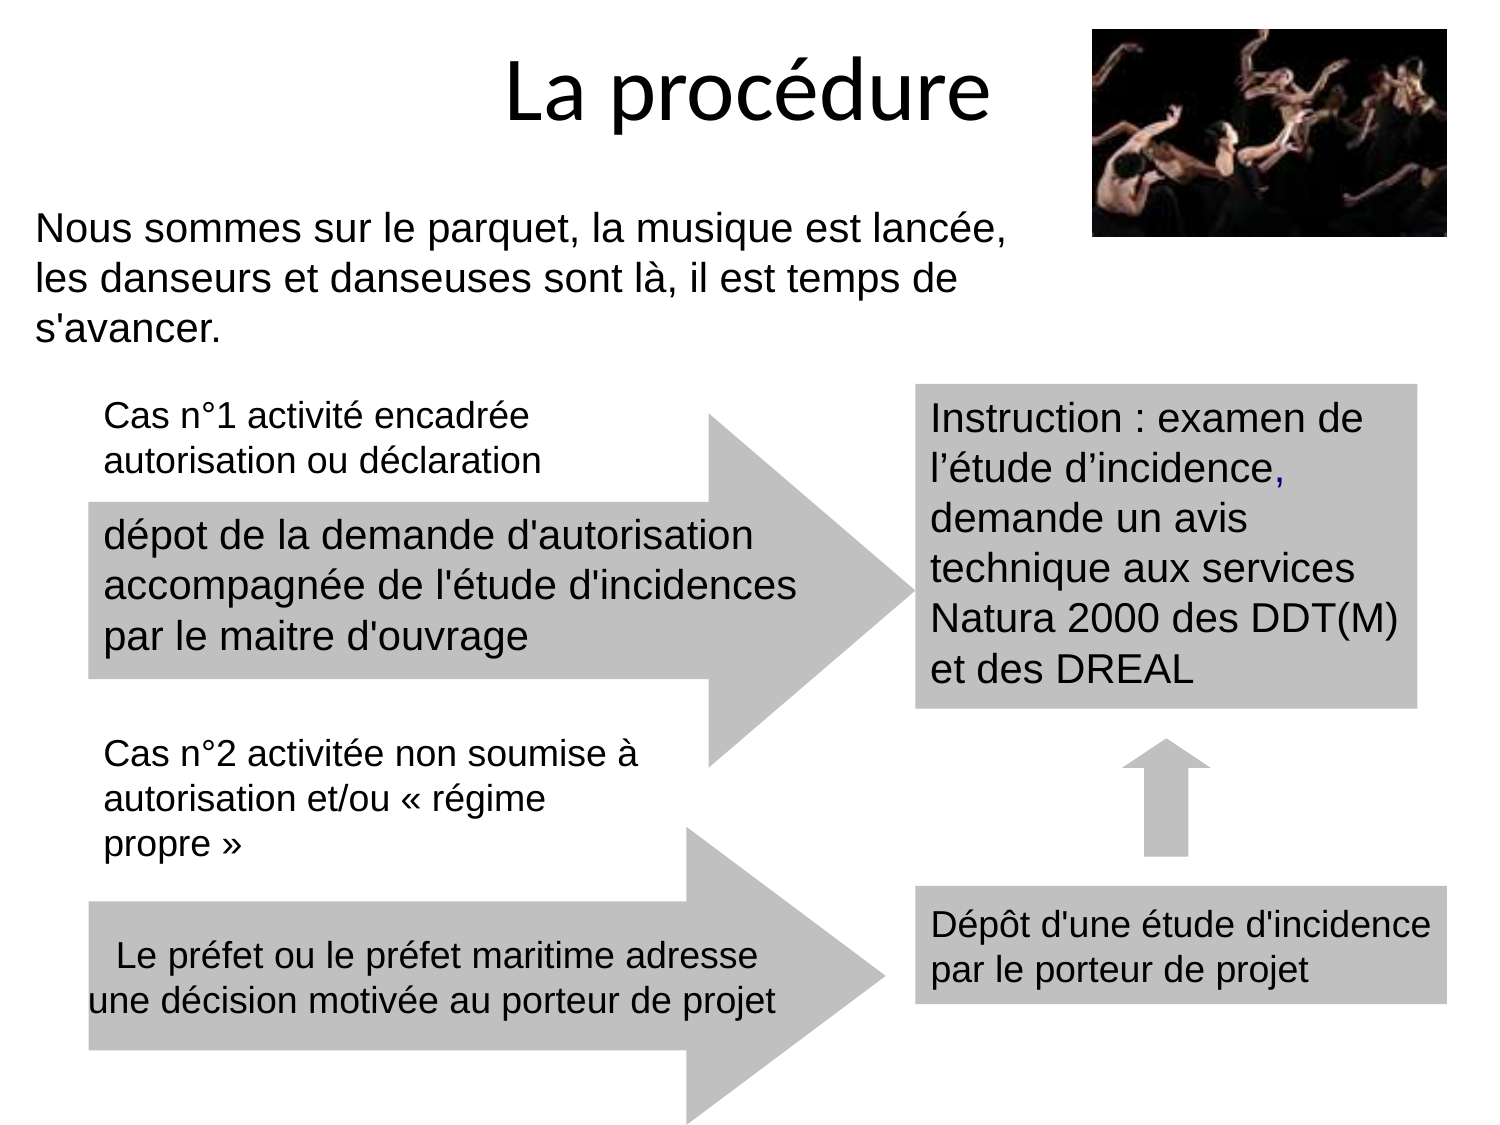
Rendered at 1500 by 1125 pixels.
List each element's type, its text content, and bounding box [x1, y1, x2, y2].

text_box La procédure [75, 21, 1423, 257]
text_box Dépôt d'une étude d'incidence par le porteur de projet [915, 885, 1447, 1005]
text_box dépot de la demande d'autorisation accompagnée de l'étude d'incidences par le maitre d'ouvrage [88, 500, 915, 666]
text_box [52, 661, 828, 827]
text_box [708, 413, 810, 500]
text_box Le préfet ou le préfet maritime adresse une décision motivée au porteur de projet [88, 826, 886, 1125]
text_box [1122, 738, 1211, 857]
text_box Instruction : examen de l’étude d’incidence, demande un avis technique aux services Natura 2000 des DDT(M) et des DREAL [915, 383, 1437, 736]
picture [1423, 29, 1447, 237]
text_box Cas n°2 activitée non soumise à autorisation et/ou « régime propre » [88, 721, 680, 872]
text_box Nous sommes sur le parquet, la musique est lancée, les danseurs et danseuses sont là, il est temps de s'avancer. [20, 193, 1025, 459]
text_box Cas n°1 activité encadrée autorisation ou déclaration [88, 383, 680, 519]
